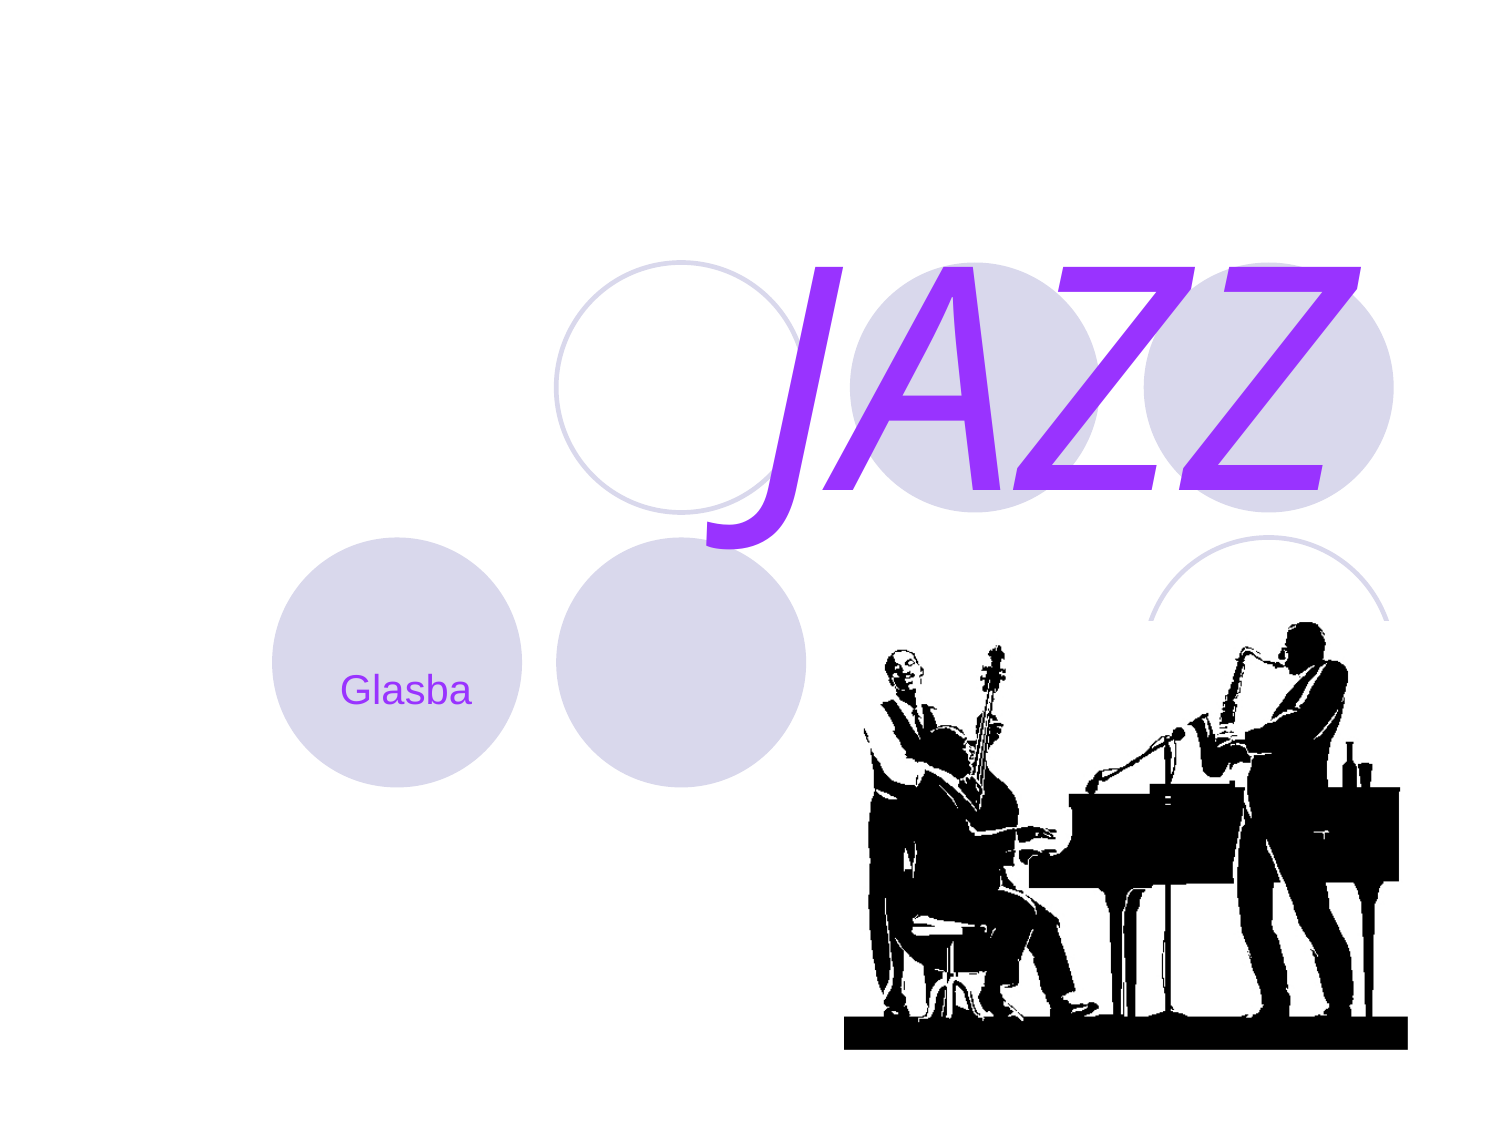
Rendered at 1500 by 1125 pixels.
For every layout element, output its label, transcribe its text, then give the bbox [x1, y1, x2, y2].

title JAZZ [88, 243, 1364, 561]
picture [844, 621, 1409, 1052]
subtitle Glasba [324, 538, 1375, 827]
